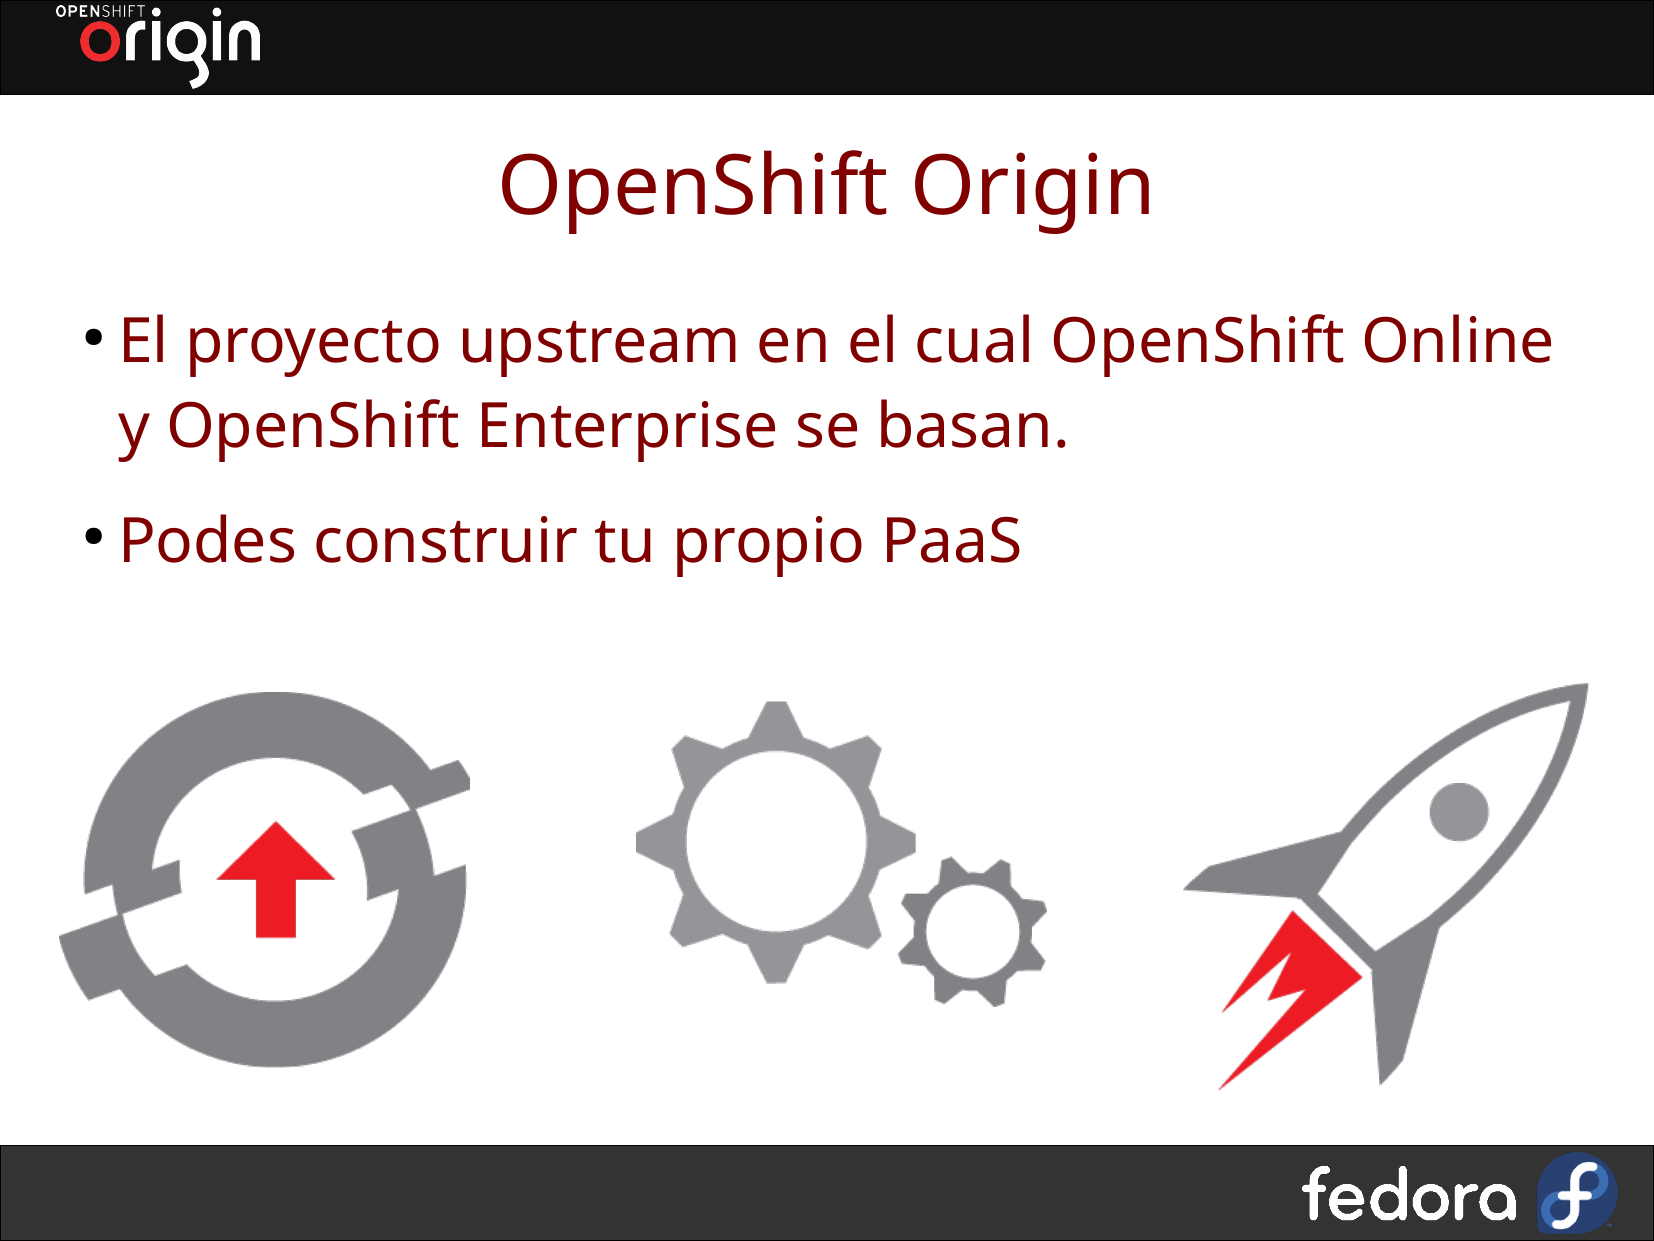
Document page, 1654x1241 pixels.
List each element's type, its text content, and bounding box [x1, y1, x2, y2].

title OpenShift Origin [82, 78, 1571, 287]
picture [636, 700, 1047, 1007]
picture [56, 5, 260, 89]
picture [59, 692, 470, 1072]
subtitle El proyecto upstream en el cual OpenShift Online y OpenShift Enterprise se basan. Podes construir tu propio PaaS [82, 296, 1571, 1099]
picture [1299, 1151, 1619, 1235]
picture [1183, 675, 1595, 1092]
